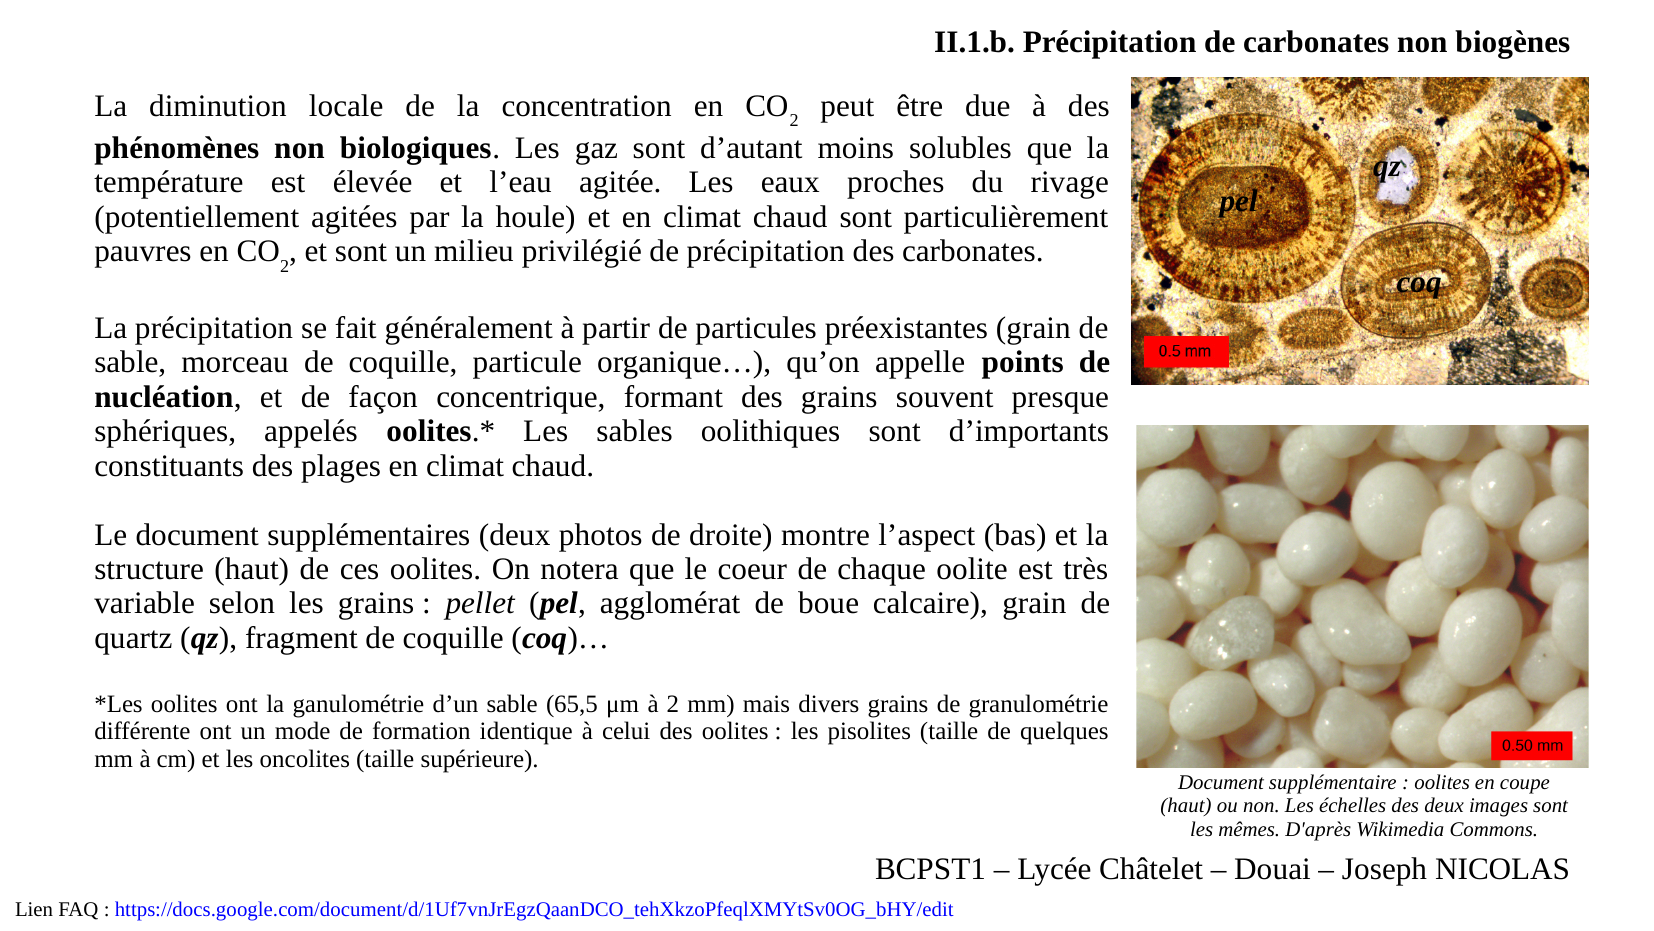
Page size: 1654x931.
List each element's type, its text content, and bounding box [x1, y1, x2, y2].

text_box qz [1358, 141, 1465, 192]
picture [1136, 425, 1589, 768]
text_box BCPST1 – Lycée Châtelet – Douai – Joseph NICOLAS [637, 832, 1571, 905]
text_box Lien FAQ : https://docs.google.com/document/d/1Uf7vnJrEgzQaanDCO_tehXkzoPfeqlXMYtSv0OG_bHY/edit [0, 897, 993, 931]
text_box coq [1381, 223, 1489, 308]
text_box Document supplémentaire : oolites en coupe (haut) ou non. Les échelles des deux images sont les mêmes. D'après Wikimedia Commons. [1157, 771, 1571, 841]
text_box La diminution locale de la concentration en CO2 peut être due à des phénomènes non biologiques. Les gaz sont d’autant moins solubles que la température est élevée et l’eau agitée. Les eaux proches du rivage (potentiellement agitées par la houle) et en climat chaud sont particulièrement pauvres en CO2, et sont un milieu privilégié de précipitation des carbonates. La précipitation se fait généralement à partir de particules préexistantes (grain de sable, morceau de coquille, particule organique…), qu’on appelle points de nucléation, et de façon concentrique, formant des grains souvent presque sphériques, appelés oolites.* Les sables oolithiques sont d’importants constituants des plages en climat chaud. Le document supplémentaires (deux photos de droite) montre l’aspect (bas) et la structure (haut) de ces oolites. On notera que le coeur de chaque oolite est très variable selon les grains : pellet (pel, agglomérat de boue calcaire), grain de quartz (qz), fragment de coquille (coq)… *Les oolites ont la ganulométrie d’un sable (65,5 μm à 2 mm) mais divers grains de granulométrie différente ont un mode de formation identique à celui des oolites : les pisolites (taille de quelques mm à cm) et les oncolites (taille supérieure). [94, 88, 1111, 774]
text_box pel [1204, 141, 1312, 226]
picture [1131, 77, 1589, 386]
text_box II.1.b. Précipitation de carbonates non biogènes [637, 5, 1572, 78]
